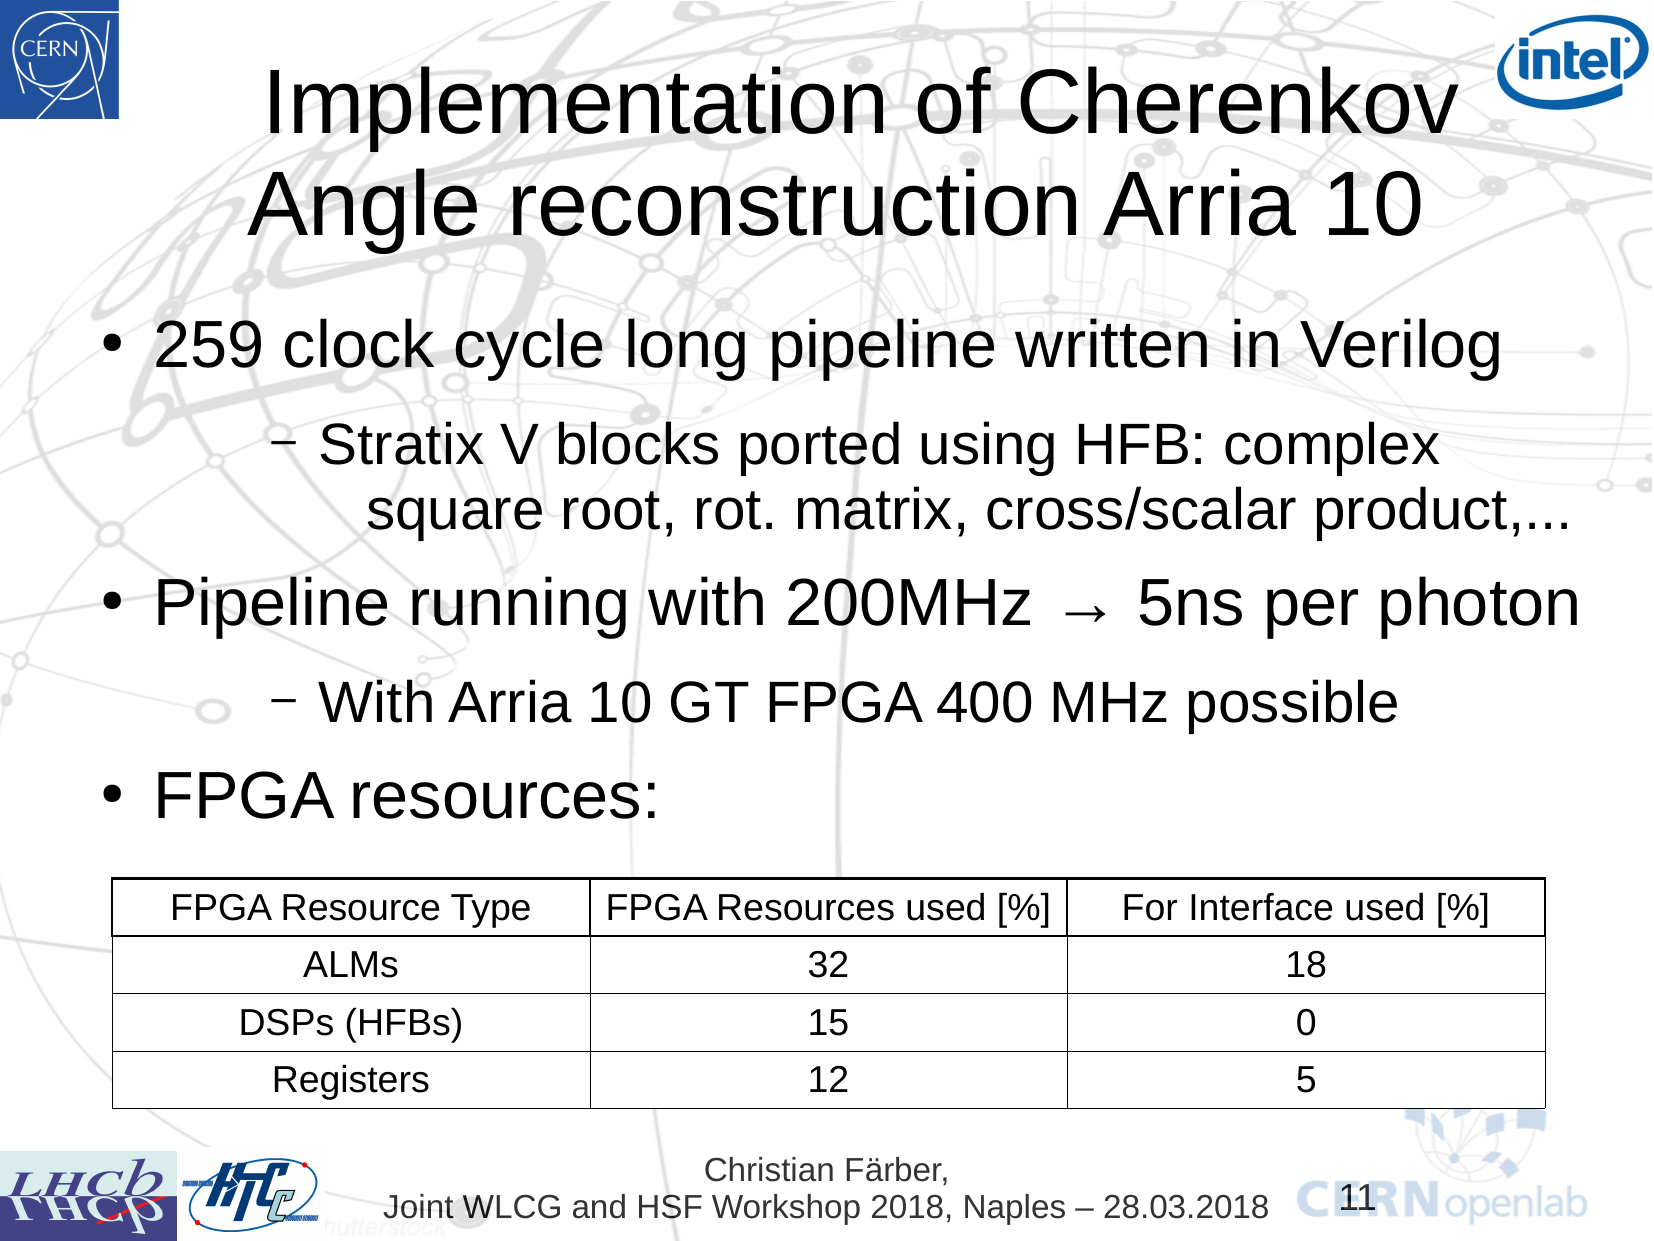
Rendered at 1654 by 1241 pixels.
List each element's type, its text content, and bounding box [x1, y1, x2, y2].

table_cell 5 [1068, 1052, 1545, 1108]
picture [1495, 0, 1654, 119]
title Implementation of Cherenkov Angle reconstruction Arria 10 [82, 49, 1571, 257]
table_cell Registers [113, 1052, 590, 1108]
list 259 clock cycle long pipeline written in Verilog Stratix V blocks ported using HFB: complex square root, rot. matrix, cross/scalar product,... Pipeline running with 200MHz → 5ns per photon With Arria 10 GT FPGA 400 MHz possible FPGA resources: [82, 307, 1595, 1241]
picture [0, 1151, 82, 1241]
table_cell DSPs (HFBs) [113, 994, 590, 1051]
table_header FPGA Resource Type [113, 880, 589, 935]
table_header For Interface used [%] [1068, 880, 1544, 935]
table_cell ALMs [113, 937, 590, 993]
table_cell 12 [591, 1052, 1067, 1108]
table_header FPGA Resources used [%] [591, 880, 1066, 935]
table_cell 18 [1068, 937, 1545, 993]
picture [0, 0, 119, 119]
table_cell 32 [591, 937, 1067, 993]
table_cell 0 [1068, 994, 1545, 1051]
table_cell 15 [591, 994, 1067, 1051]
